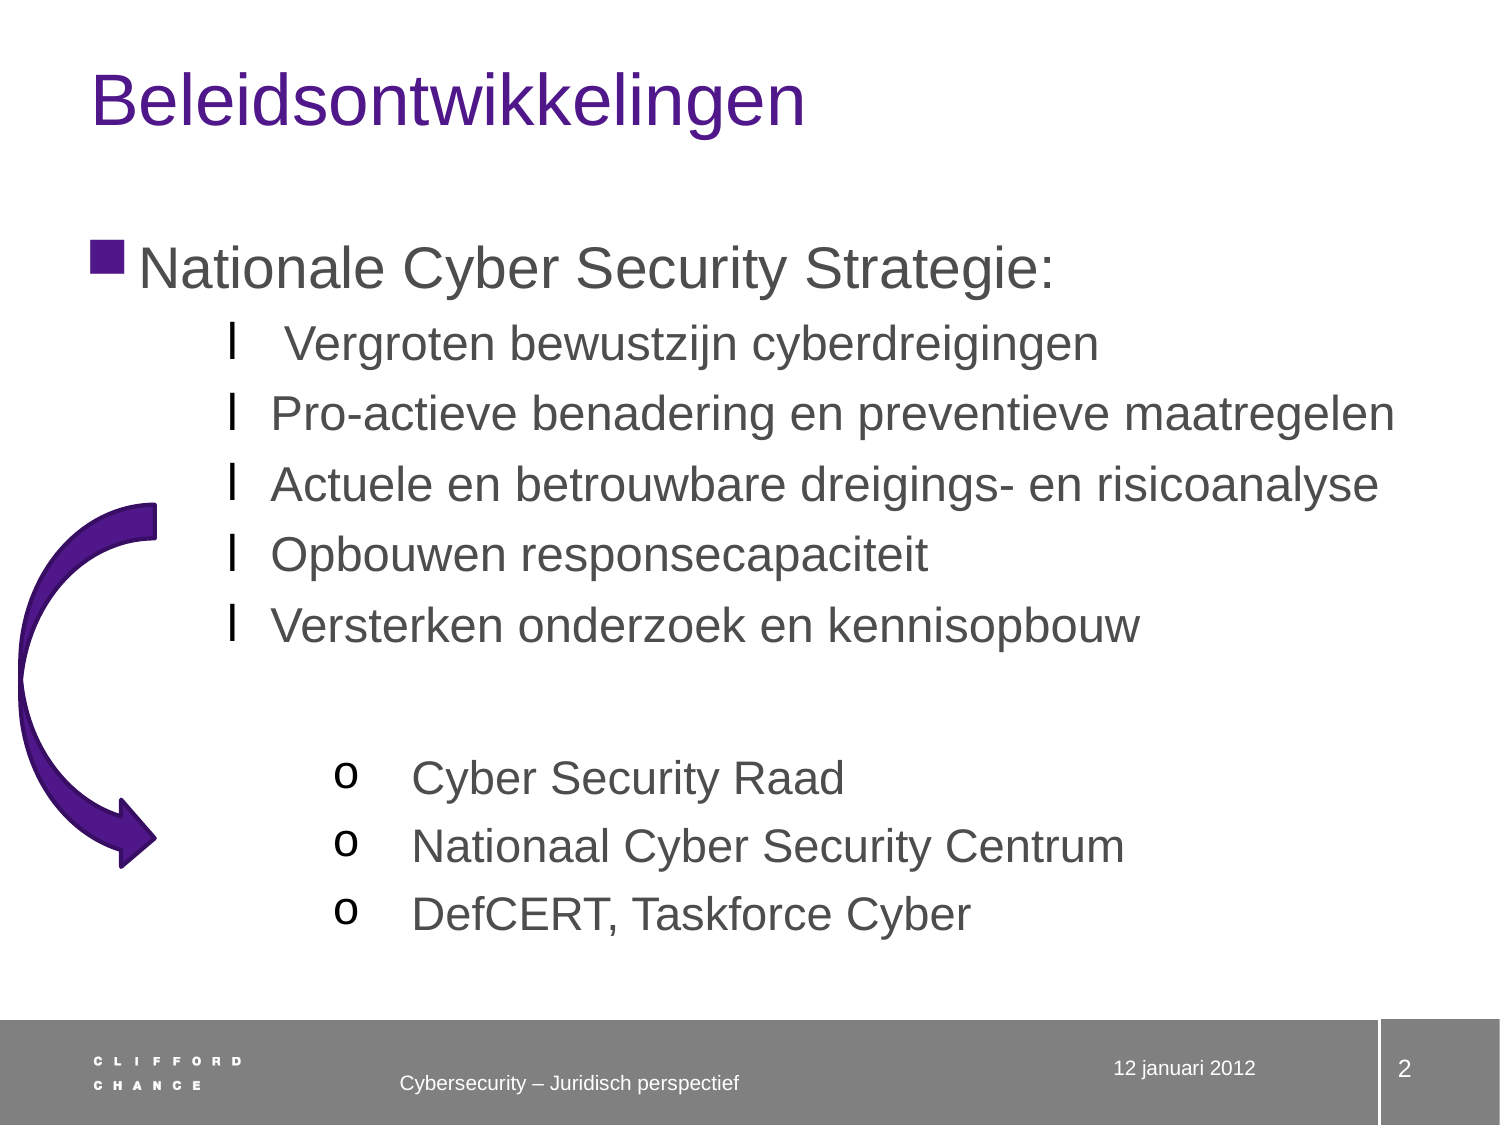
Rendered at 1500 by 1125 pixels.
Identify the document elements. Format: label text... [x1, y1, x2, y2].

text_box 12 januari 2012 [1098, 1037, 1372, 1098]
list Nationale Cyber Security Strategie: Vergroten bewustzijn cyberdreigingen Pro-actieve benadering en preventieve maatregelen Actuele en betrouwbare dreigings- en risicoanalyse Opbouwen responsecapaciteit Versterken onderzoek en kennisopbouw Cyber Security Raad Nationaal Cyber Security Centrum DefCERT, Taskforce Cyber [70, 221, 1421, 965]
text_box 2 [1382, 1019, 1473, 1115]
title Beleidsontwikkelingen [75, 45, 1426, 233]
text_box Cybersecurity – Juridisch perspectief [384, 1037, 1090, 1097]
text_box [20, 504, 155, 867]
